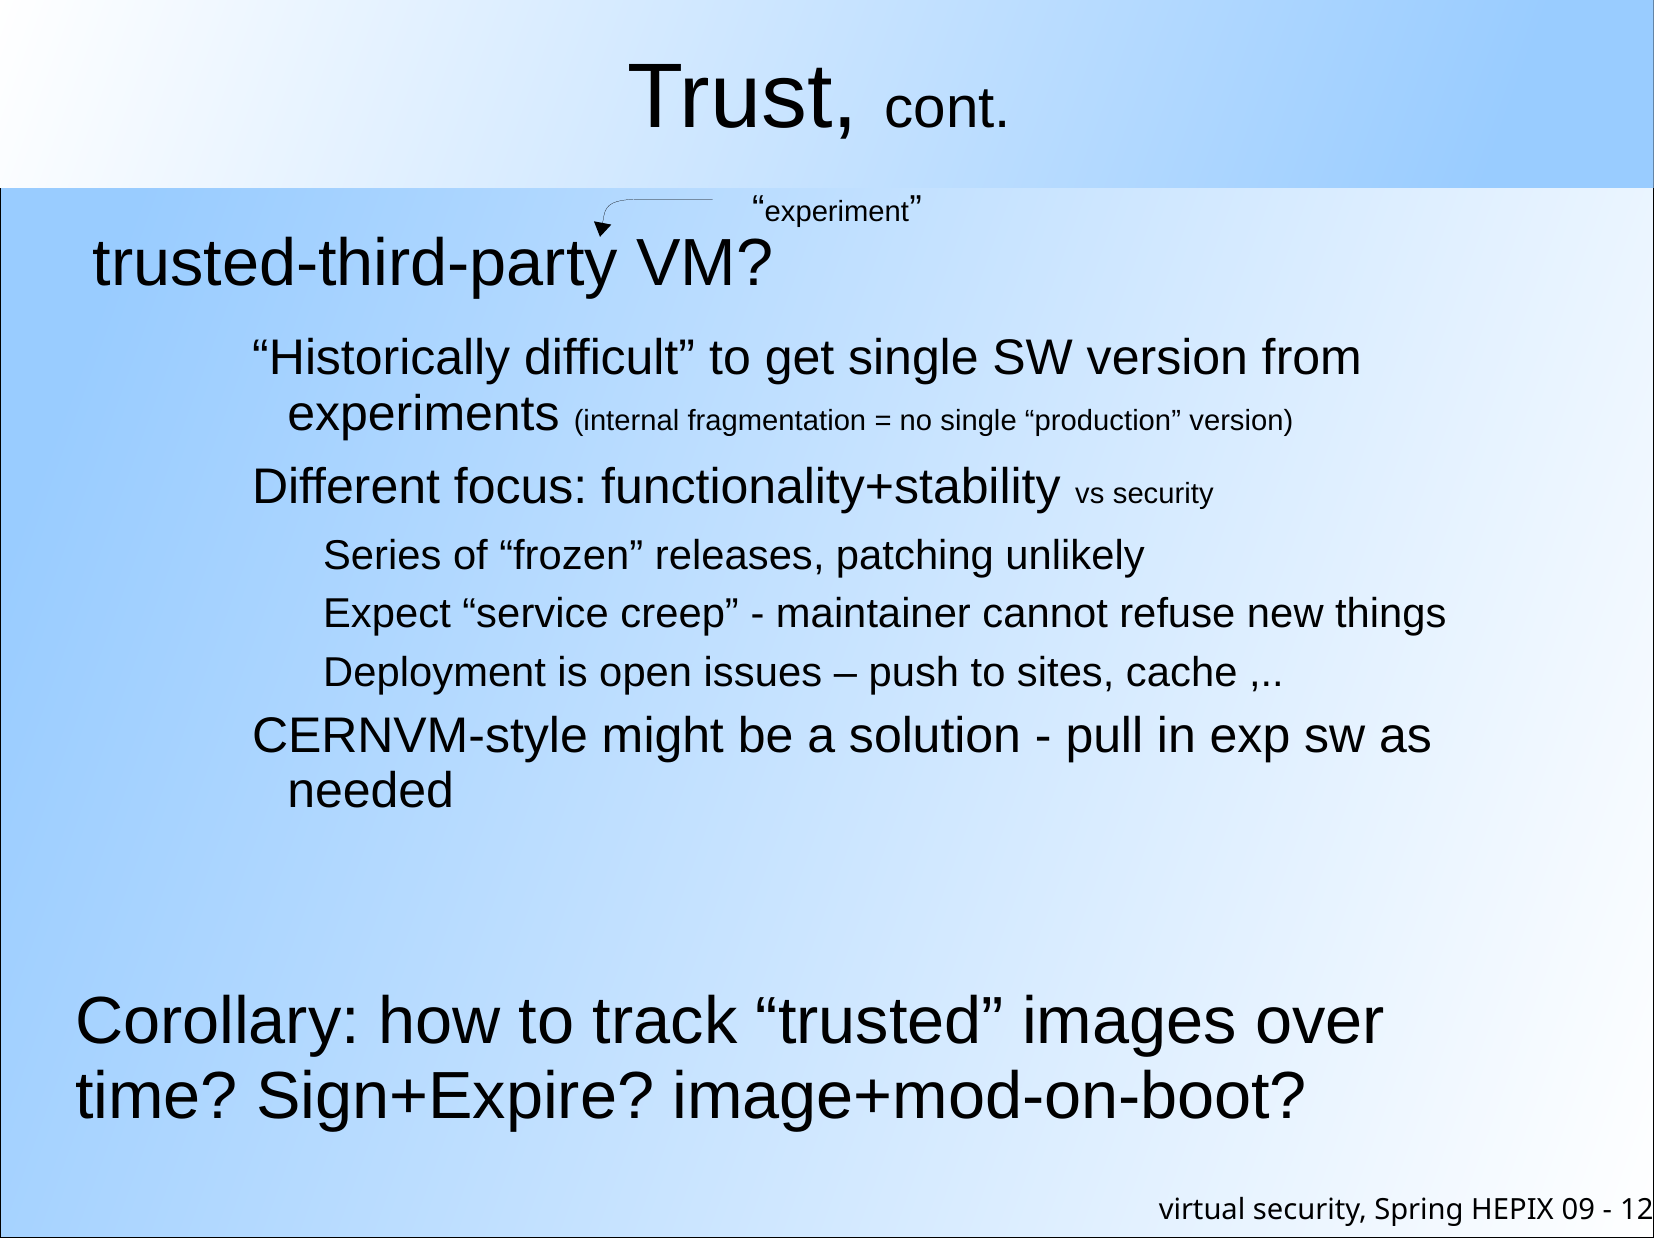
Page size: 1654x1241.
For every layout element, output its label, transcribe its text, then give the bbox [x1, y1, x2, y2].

list trusted-third-party VM? “Historically difficult” to get single SW version from experiments (internal fragmentation = no single “production” version) Different focus: functionality+stability vs security Series of “frozen” releases, patching unlikely Expect “service creep” - maintainer cannot refuse new things Deployment is open issues – push to sites, cache ,.. CERNVM-style might be a solution - pull in exp sw as needed Corollary: how to track “trusted” images over time? Sign+Expire? image+mod-on-boot? [75, 225, 1564, 1133]
title Trust, cont. [75, 0, 1564, 193]
text_box “experiment” [737, 193, 938, 237]
